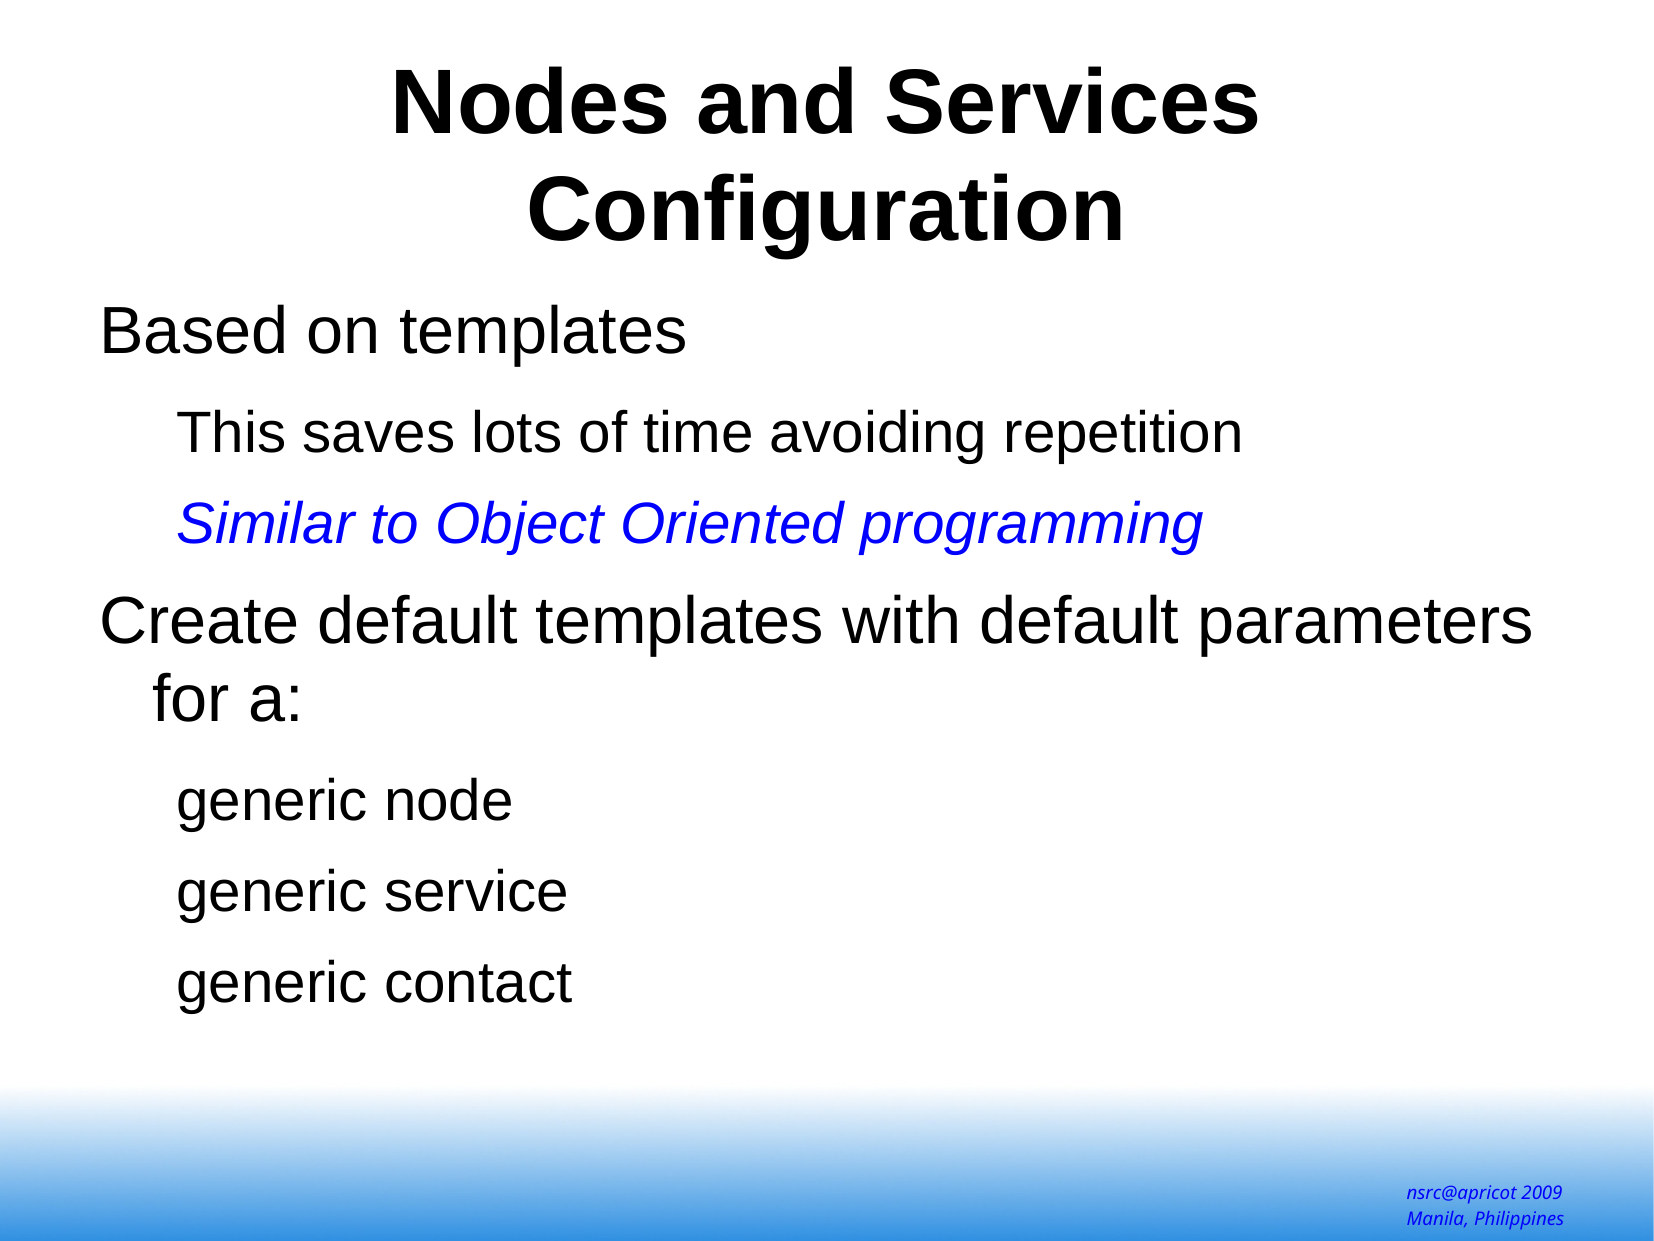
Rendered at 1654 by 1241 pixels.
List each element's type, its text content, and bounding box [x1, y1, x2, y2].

list Based on templates This saves lots of time avoiding repetition Similar to Object Oriented programming Create default templates with default parameters for a: generic node generic service generic contact [82, 290, 1571, 1110]
title Nodes and Services Configuration [82, 38, 1571, 268]
picture [0, 1083, 1654, 1241]
